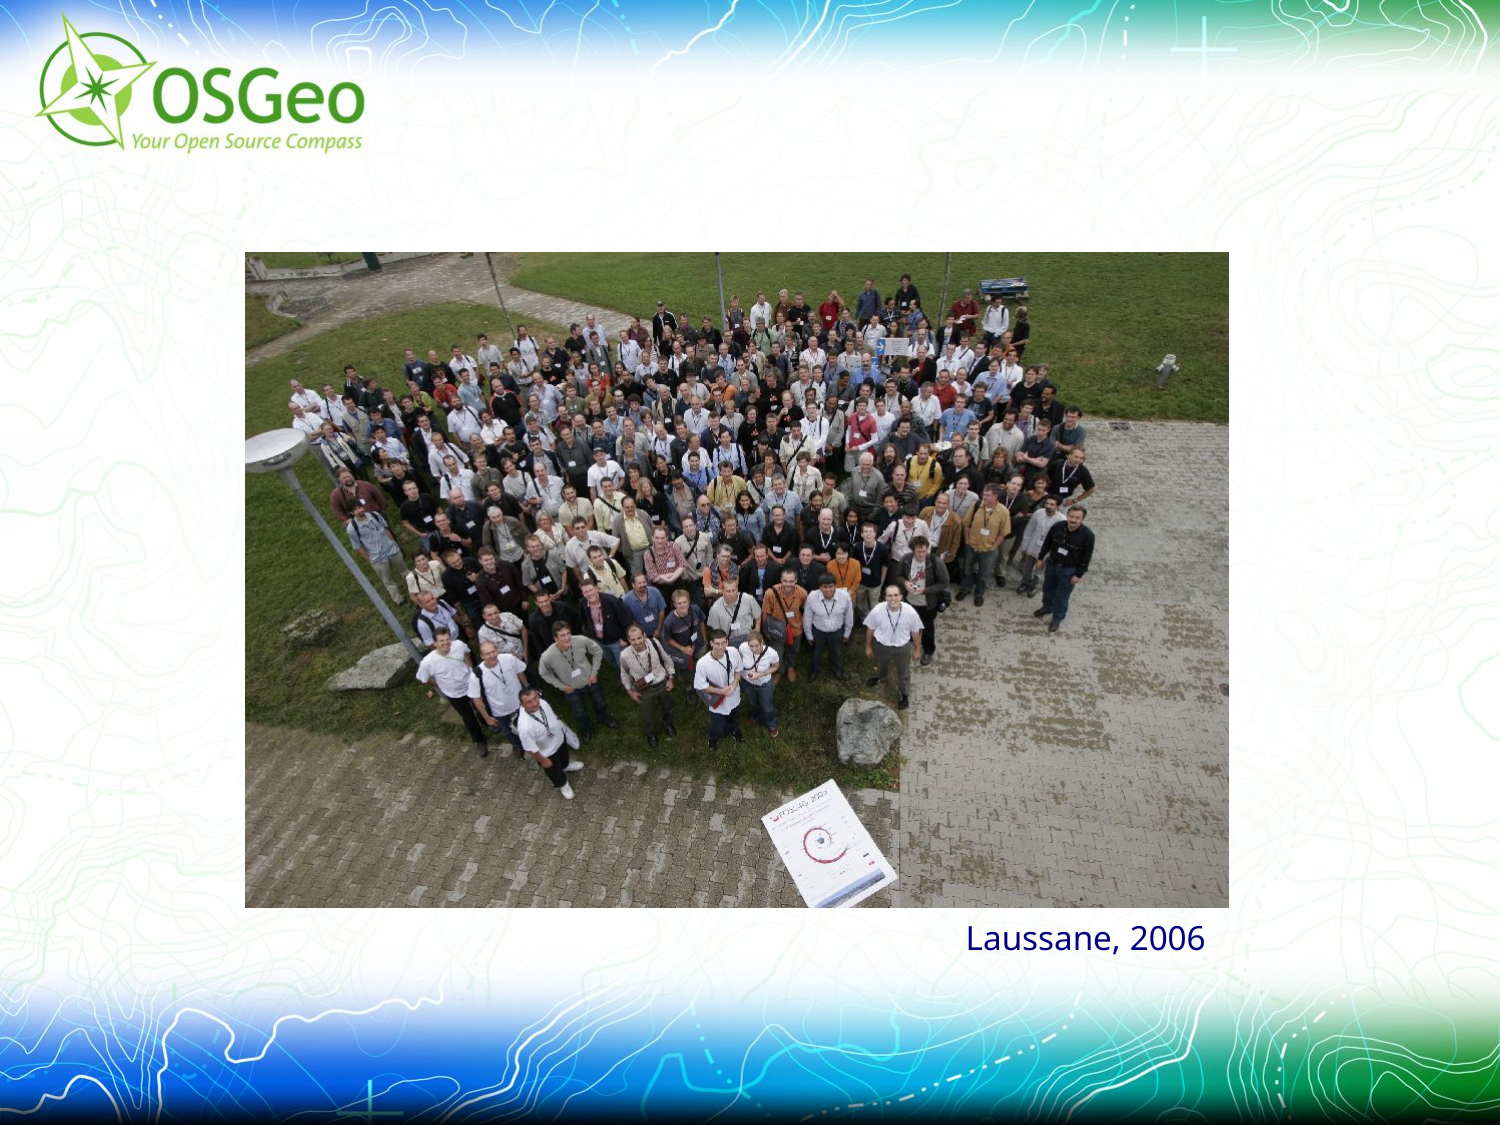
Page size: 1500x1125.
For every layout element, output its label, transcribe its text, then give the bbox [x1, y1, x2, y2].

text_box Laussane, 2006 [950, 909, 1276, 965]
picture [0, 0, 1500, 1125]
